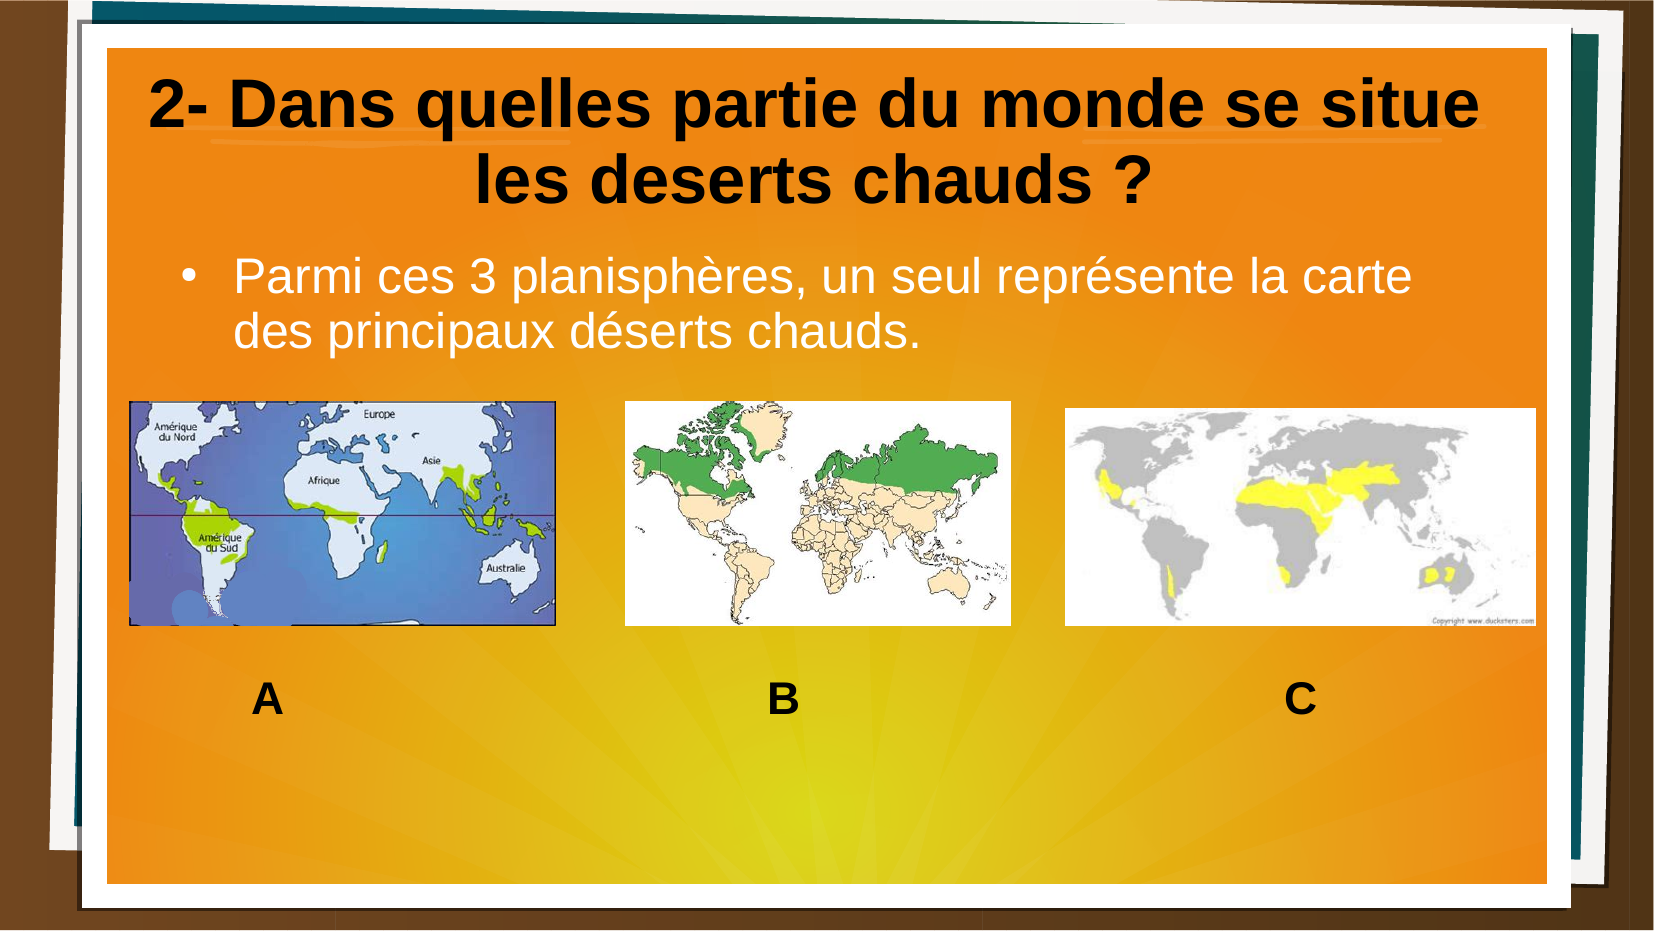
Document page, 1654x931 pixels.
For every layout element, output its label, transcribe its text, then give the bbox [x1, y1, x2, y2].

title 2- Dans quelles partie du monde se situe les deserts chauds ? [118, 59, 1512, 225]
picture [625, 401, 1011, 626]
picture [129, 401, 556, 626]
list Parmi ces 3 planisphères, un seul représente la carte des principaux déserts chauds. [162, 248, 1492, 390]
text_box A B C [236, 666, 1333, 733]
picture [1065, 408, 1536, 626]
